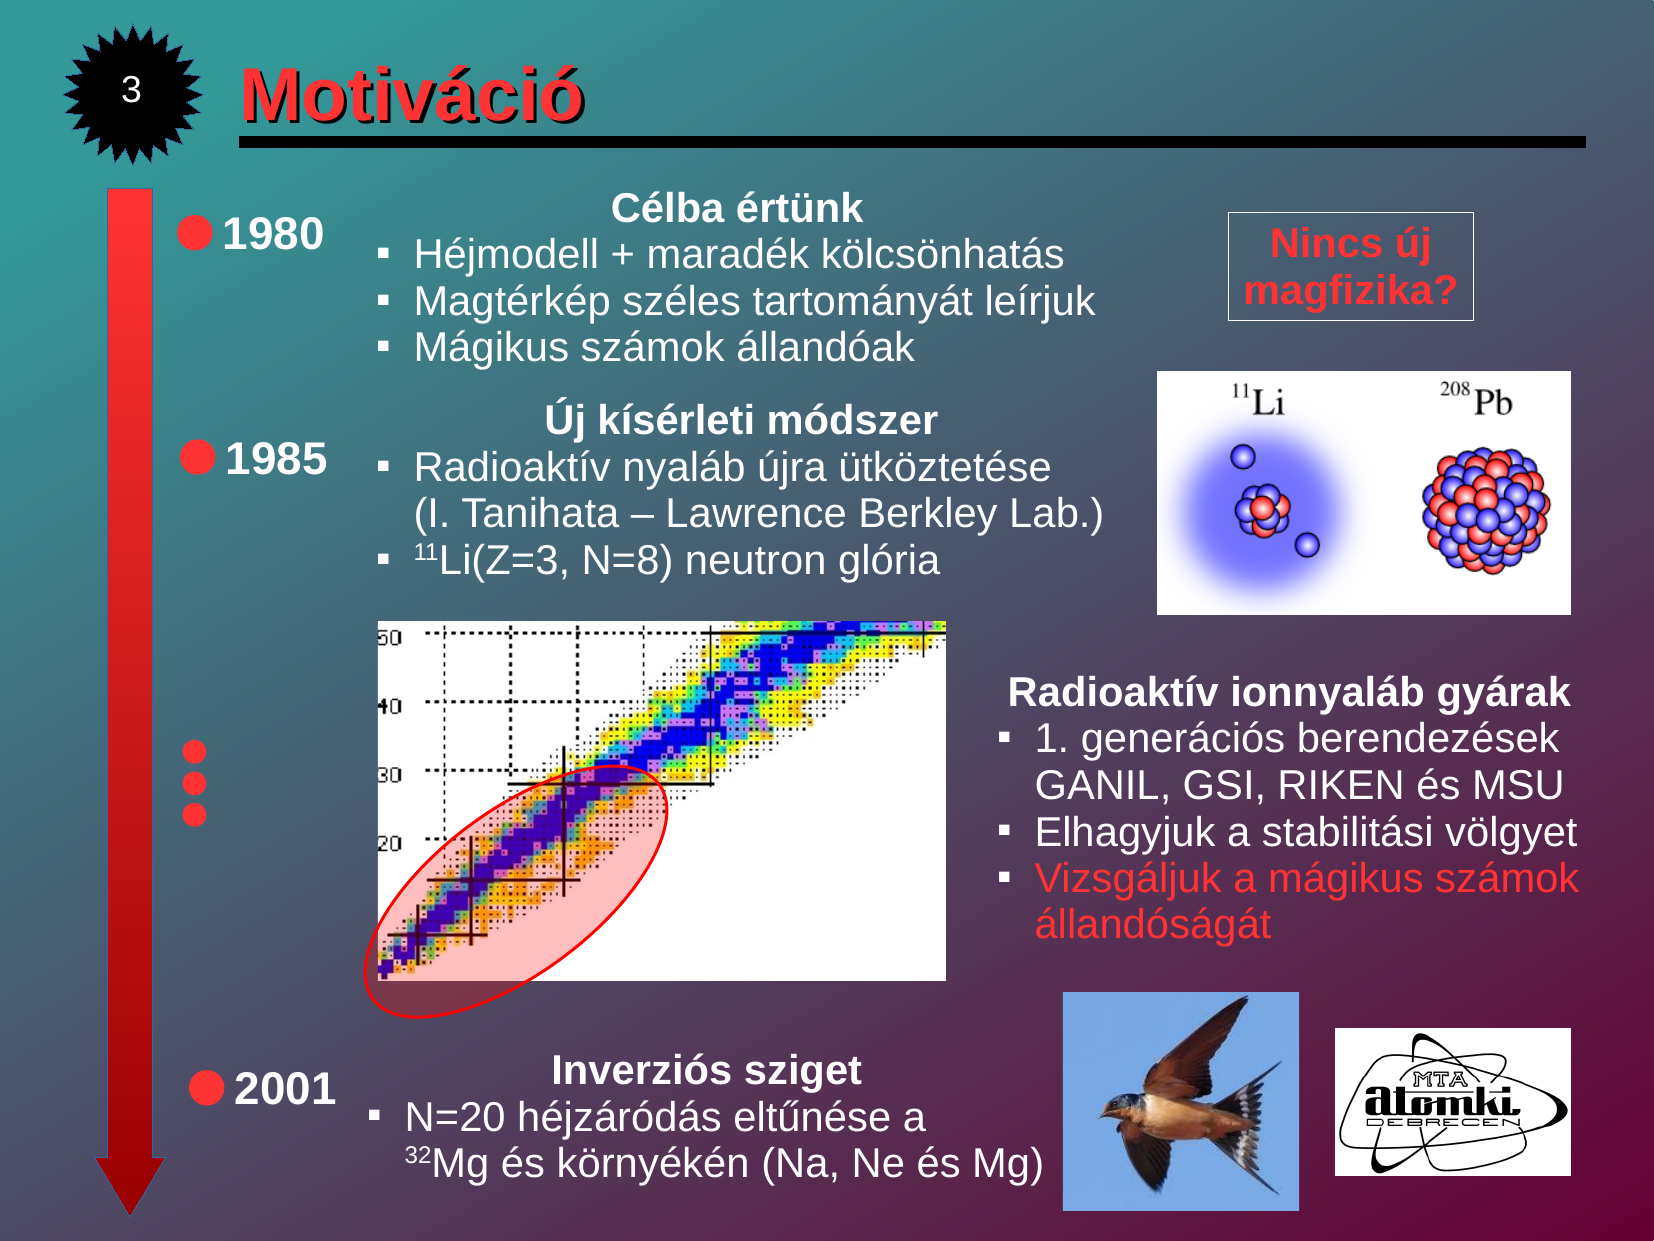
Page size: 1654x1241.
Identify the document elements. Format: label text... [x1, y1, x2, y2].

text_box [180, 439, 216, 475]
text_box [365, 766, 667, 1018]
text_box Új kísérleti módszer Radioaktív nyaláb újra ütköztetése (I. Tanihata – Lawrence Berkley Lab.) 11Li(Z=3, N=8) neutron glória [363, 389, 1119, 593]
picture [1157, 371, 1571, 615]
text_box 1980 [208, 200, 340, 267]
text_box [182, 771, 207, 796]
text_box Radioaktív ionnyaláb gyárak 1. generációs berendezések GANIL, GSI, RIKEN és MSU Elhagyjuk a stabilitási völgyet Vizsgáljuk a mágikus számok állandóságát [984, 661, 1595, 956]
picture [377, 621, 946, 981]
text_box 1985 [210, 425, 343, 492]
text_box Inverziós sziget N=20 héjzáródás eltűnése a 32Mg és környékén (Na, Ne és Mg) [354, 1039, 1059, 1196]
title Motiváció [239, 52, 1574, 136]
text_box [188, 1070, 225, 1106]
text_box 2001 [219, 1055, 352, 1123]
picture [1062, 992, 1300, 1211]
text_box [62, 23, 204, 166]
text_box [182, 803, 207, 827]
text_box [182, 739, 207, 764]
text_box [94, 188, 166, 1217]
text_box Célba értünk Héjmodell + maradék kölcsönhatás Magtérkép széles tartományát leírjuk Mágikus számok állandóak [363, 177, 1111, 378]
text_box Nincs új magfizika? [1228, 212, 1474, 321]
text_box [177, 214, 213, 251]
text_box 3 [106, 61, 157, 119]
picture [1334, 1027, 1571, 1176]
